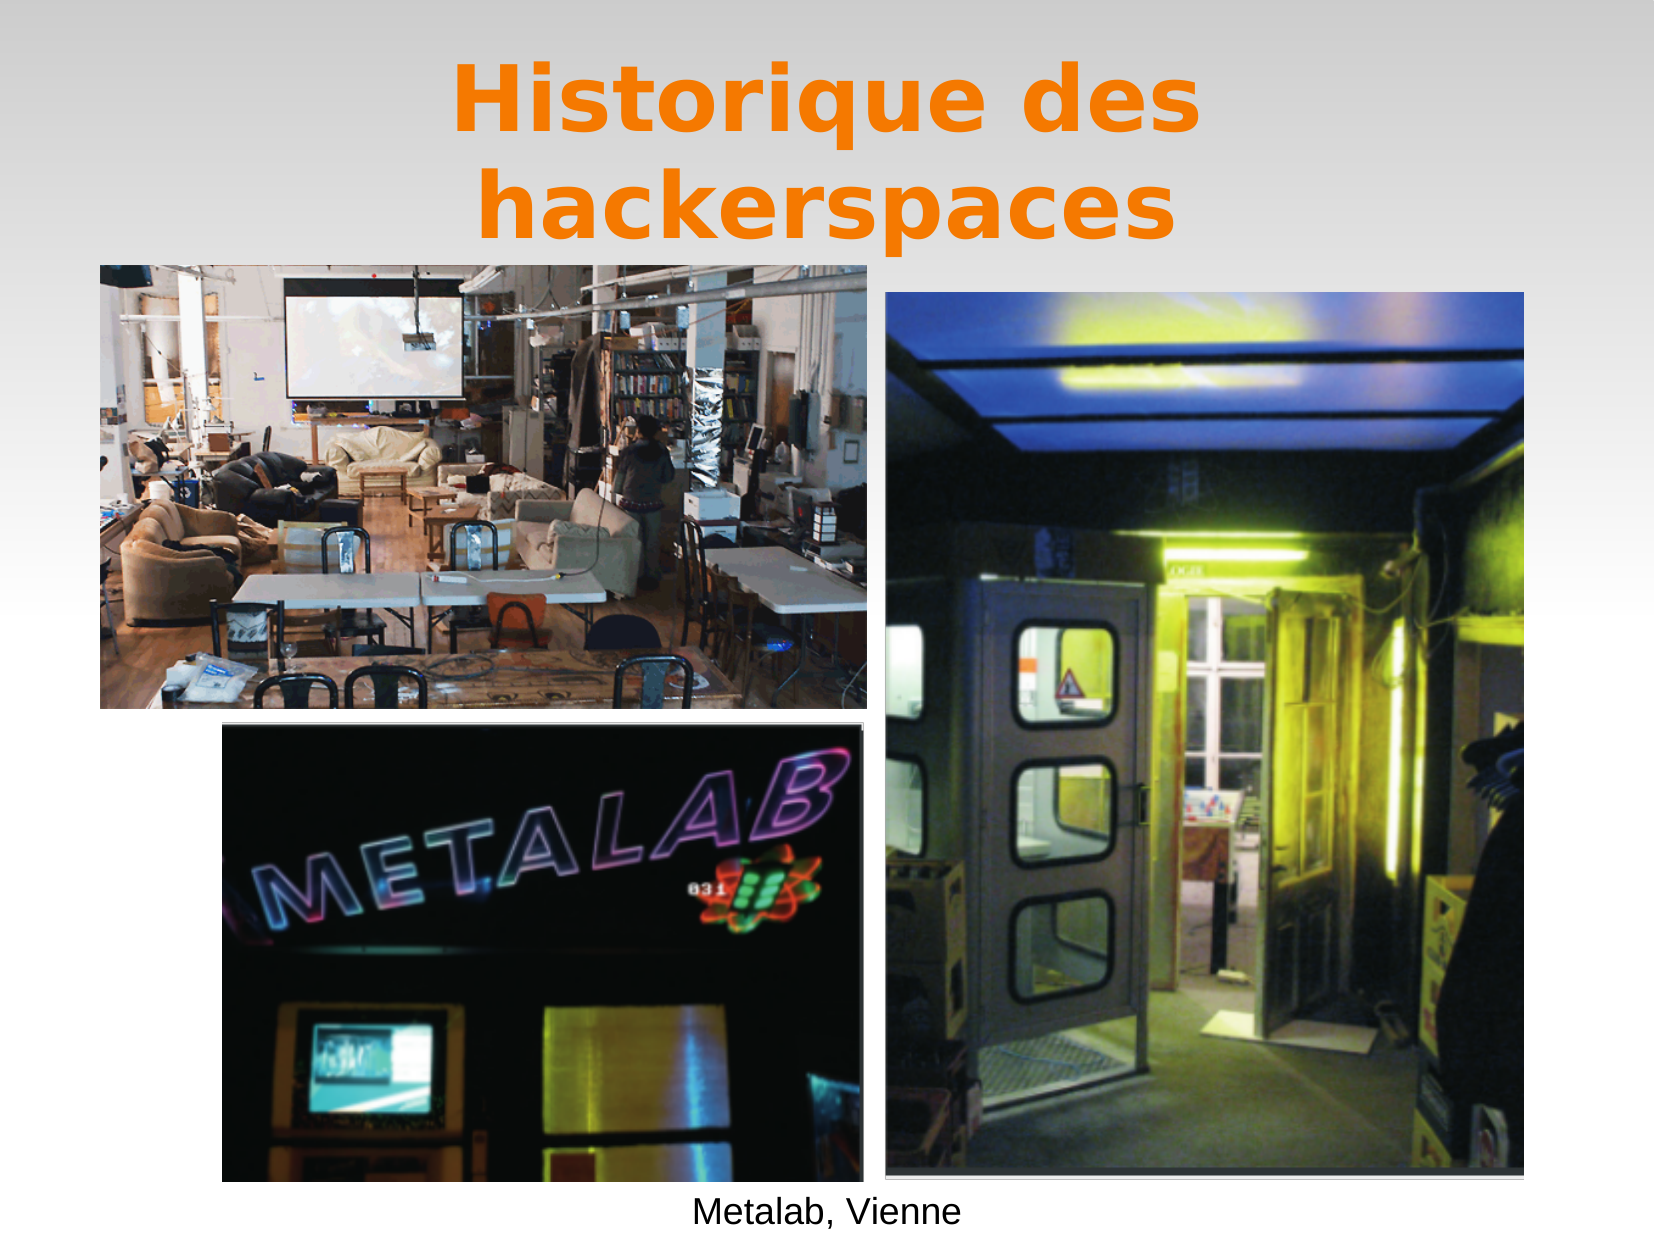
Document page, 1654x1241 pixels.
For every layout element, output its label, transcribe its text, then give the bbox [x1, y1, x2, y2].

title Historique des hackerspaces [82, 45, 1571, 261]
text_box Metalab, Vienne [677, 1183, 977, 1241]
picture [100, 265, 1524, 1182]
